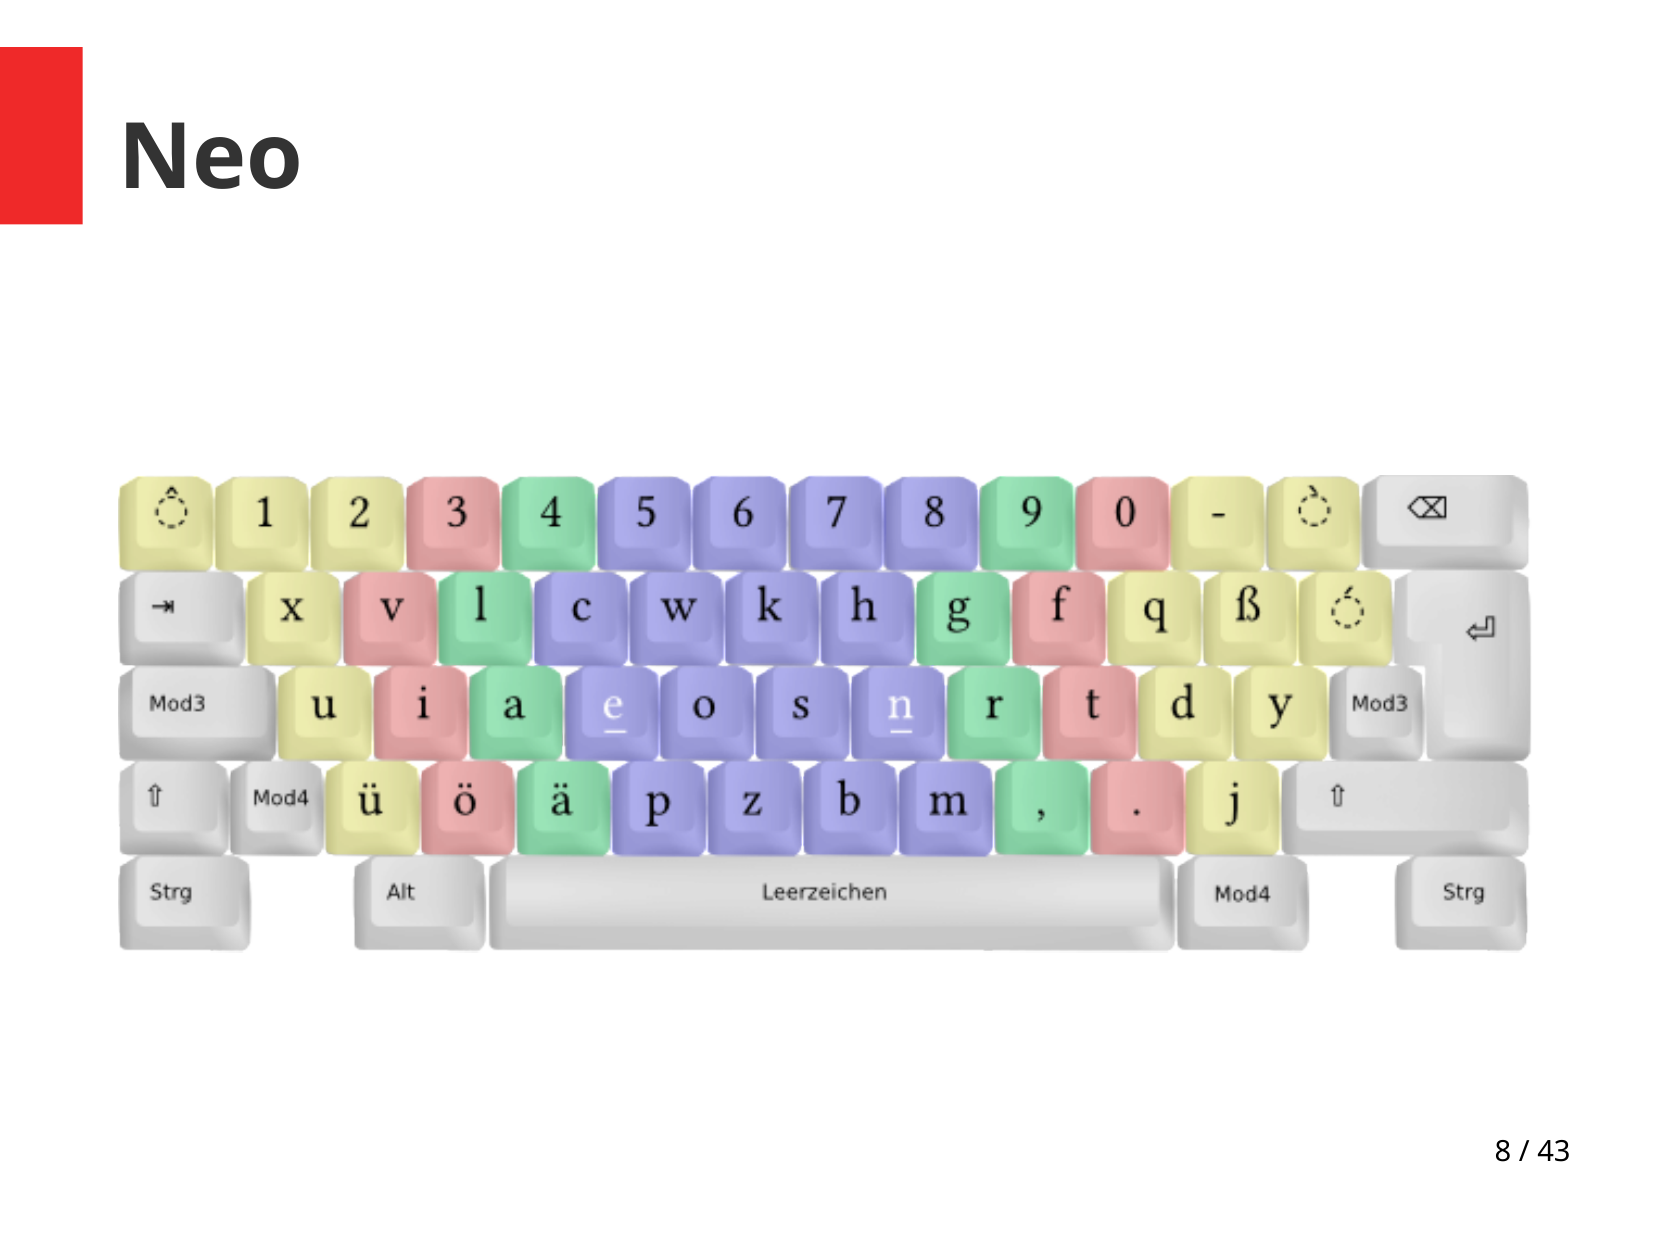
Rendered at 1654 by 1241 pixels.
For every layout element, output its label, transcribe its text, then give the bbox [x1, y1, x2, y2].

title Neo [118, 49, 1571, 257]
picture [118, 475, 1536, 953]
